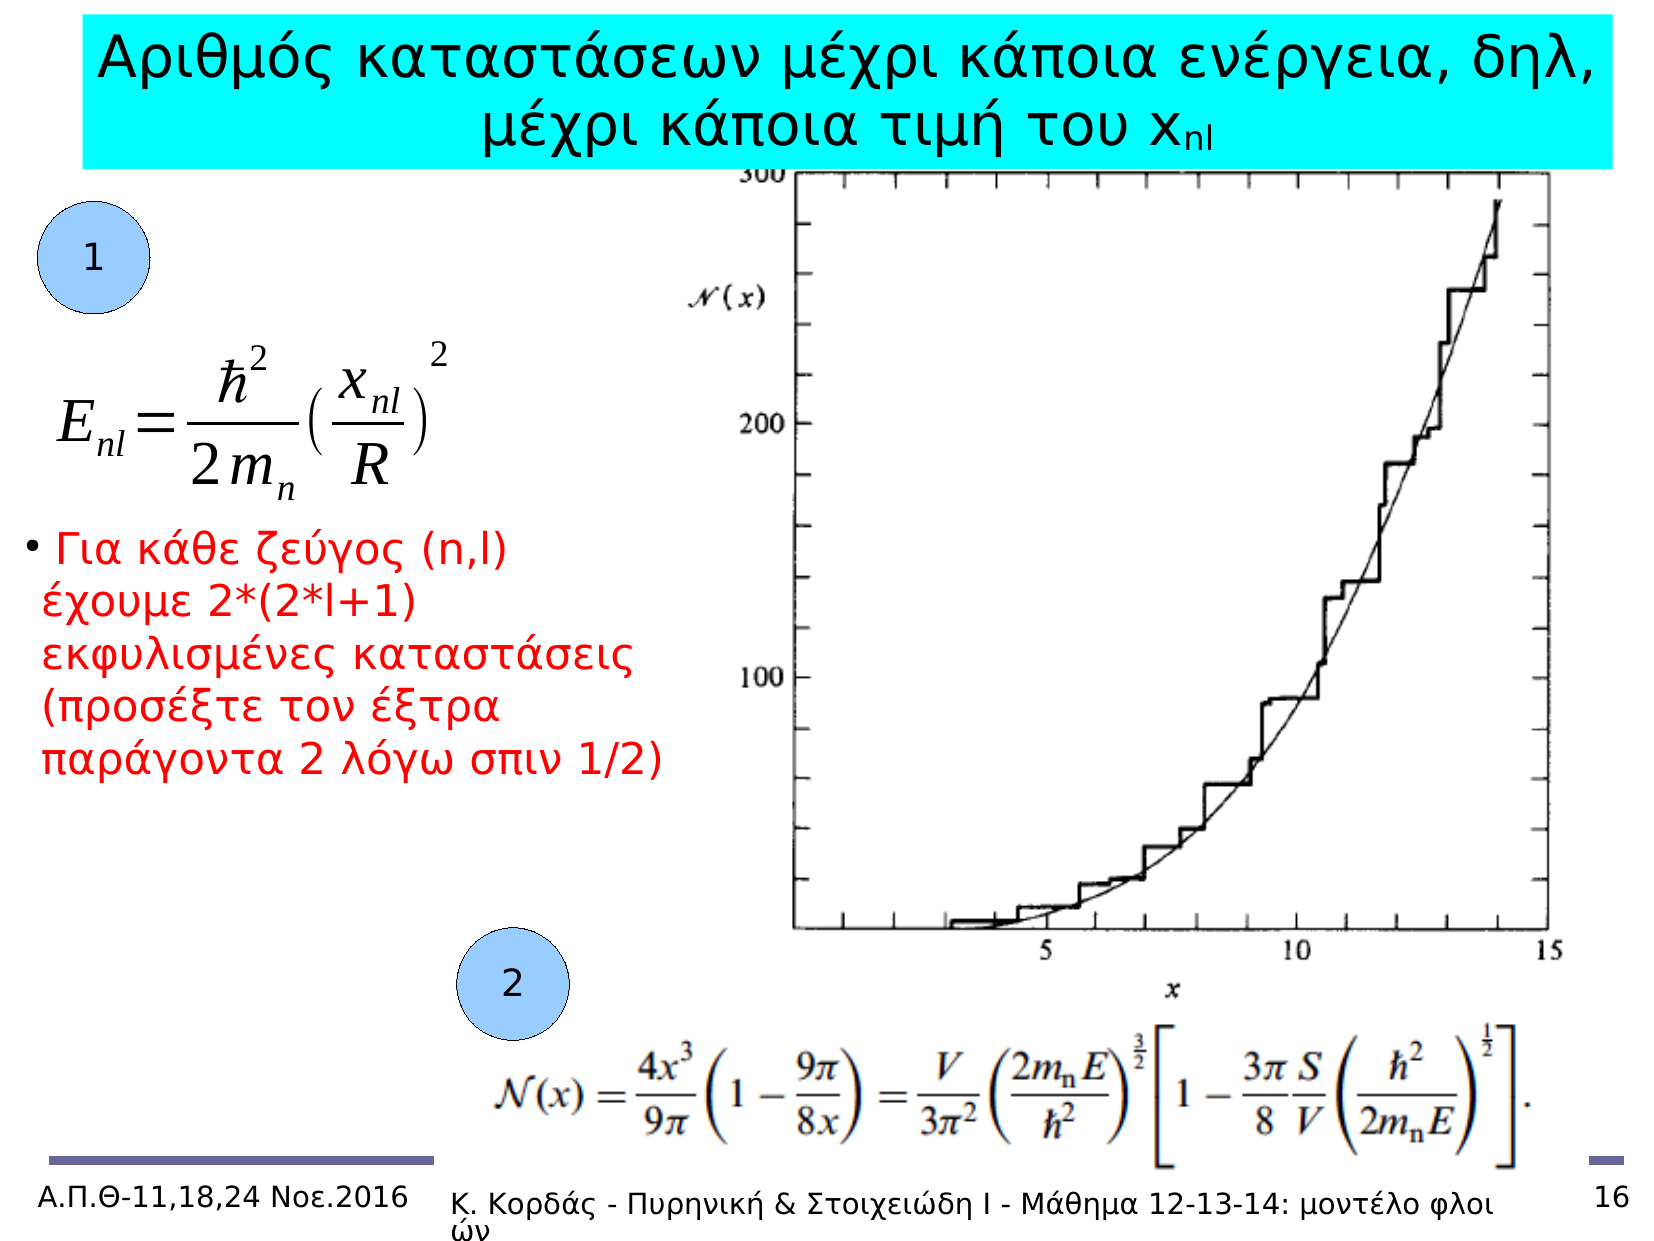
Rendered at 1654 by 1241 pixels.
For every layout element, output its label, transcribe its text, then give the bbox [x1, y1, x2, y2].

chart [37, 331, 465, 510]
text_box 2 [456, 927, 570, 1041]
picture [434, 112, 1654, 1187]
text_box 1 [37, 201, 151, 314]
title Αριθμός καταστάσεων μέχρι κάποια ενέργεια, δηλ, μέχρι κάποια τιμή του xnl [82, 14, 1613, 170]
text_box Για κάθε ζεύγος (n,l) έχουμε 2*(2*l+1) εκφυλισμένες καταστάσεις (προσέξτε τον έξτρα παράγοντα 2 λόγω σπιν 1/2) [10, 512, 844, 791]
